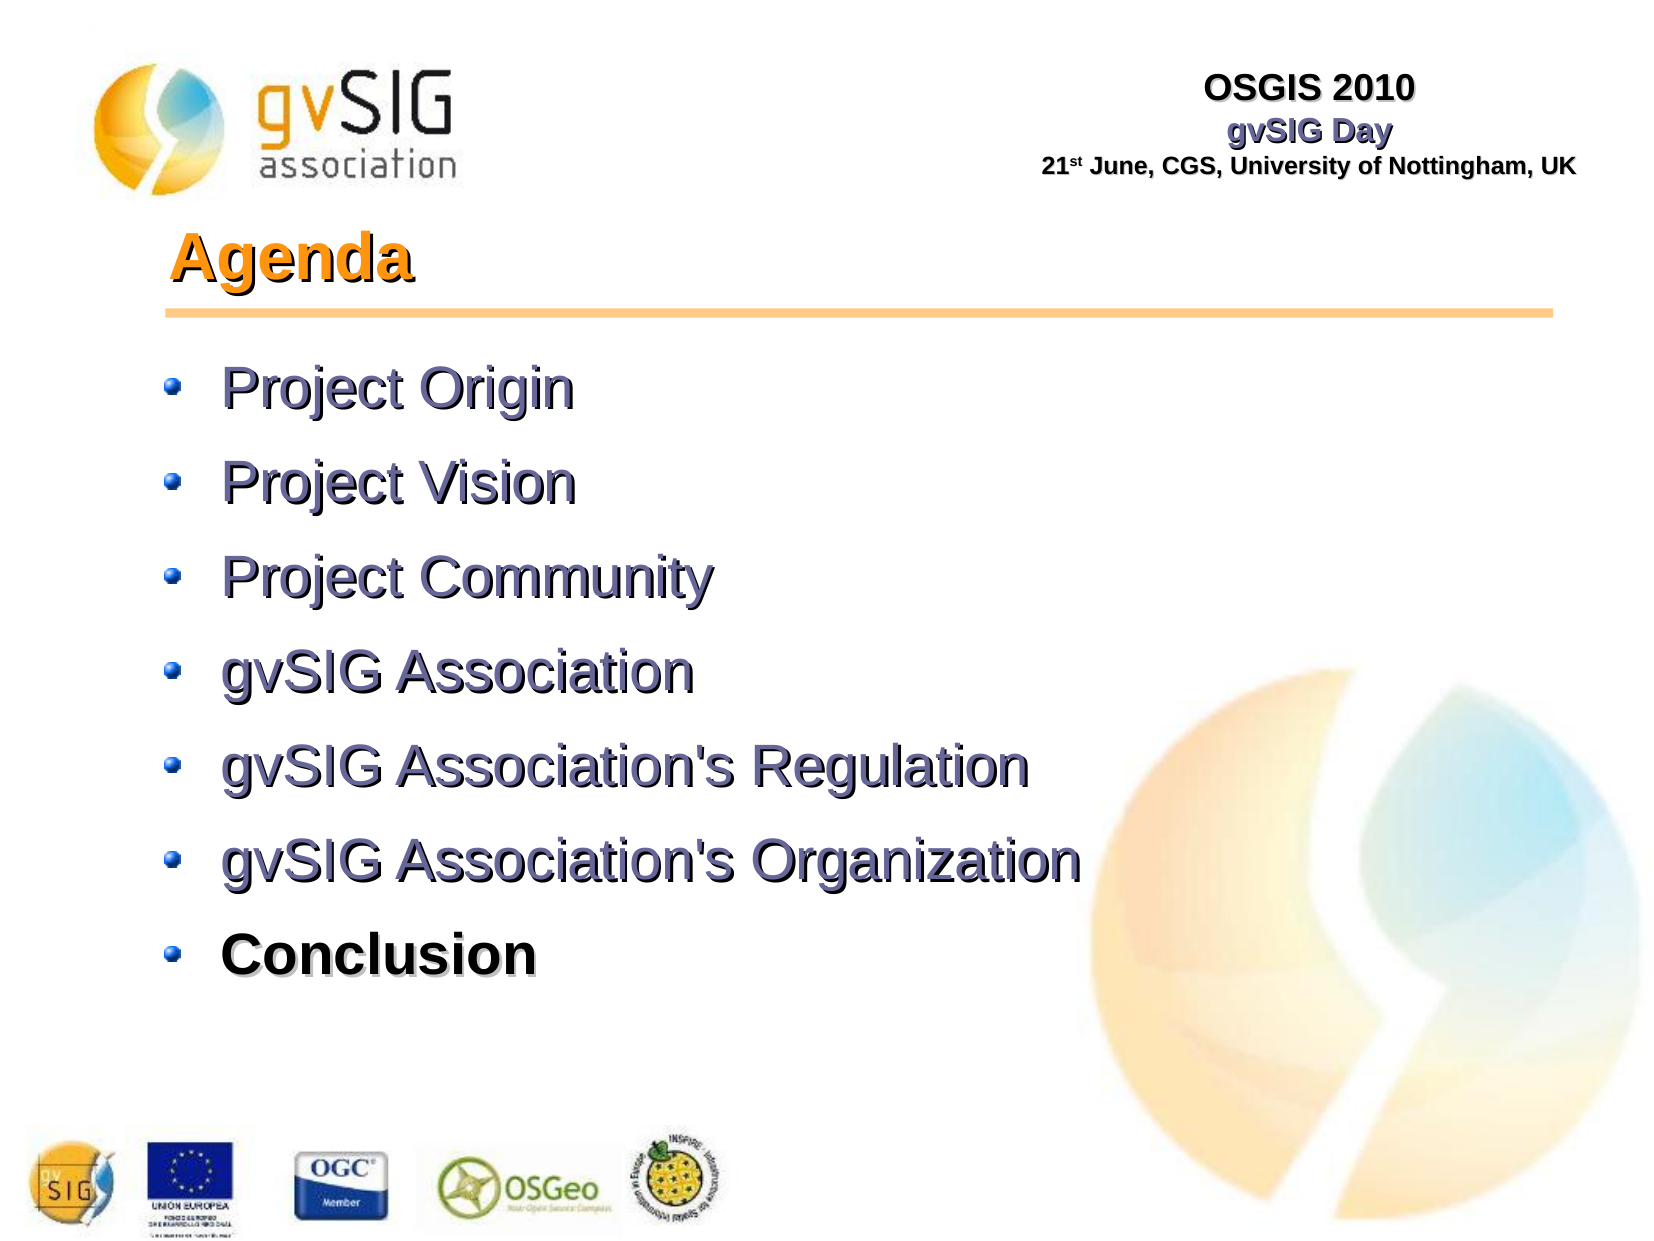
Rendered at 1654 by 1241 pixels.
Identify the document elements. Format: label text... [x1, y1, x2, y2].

picture [1, 0, 1654, 1241]
list Project Origin Project Vision Project Community gvSIG Association gvSIG Association's Regulation gvSIG Association's Organization Conclusion [164, 354, 1359, 1123]
text_box Agenda [153, 211, 569, 302]
